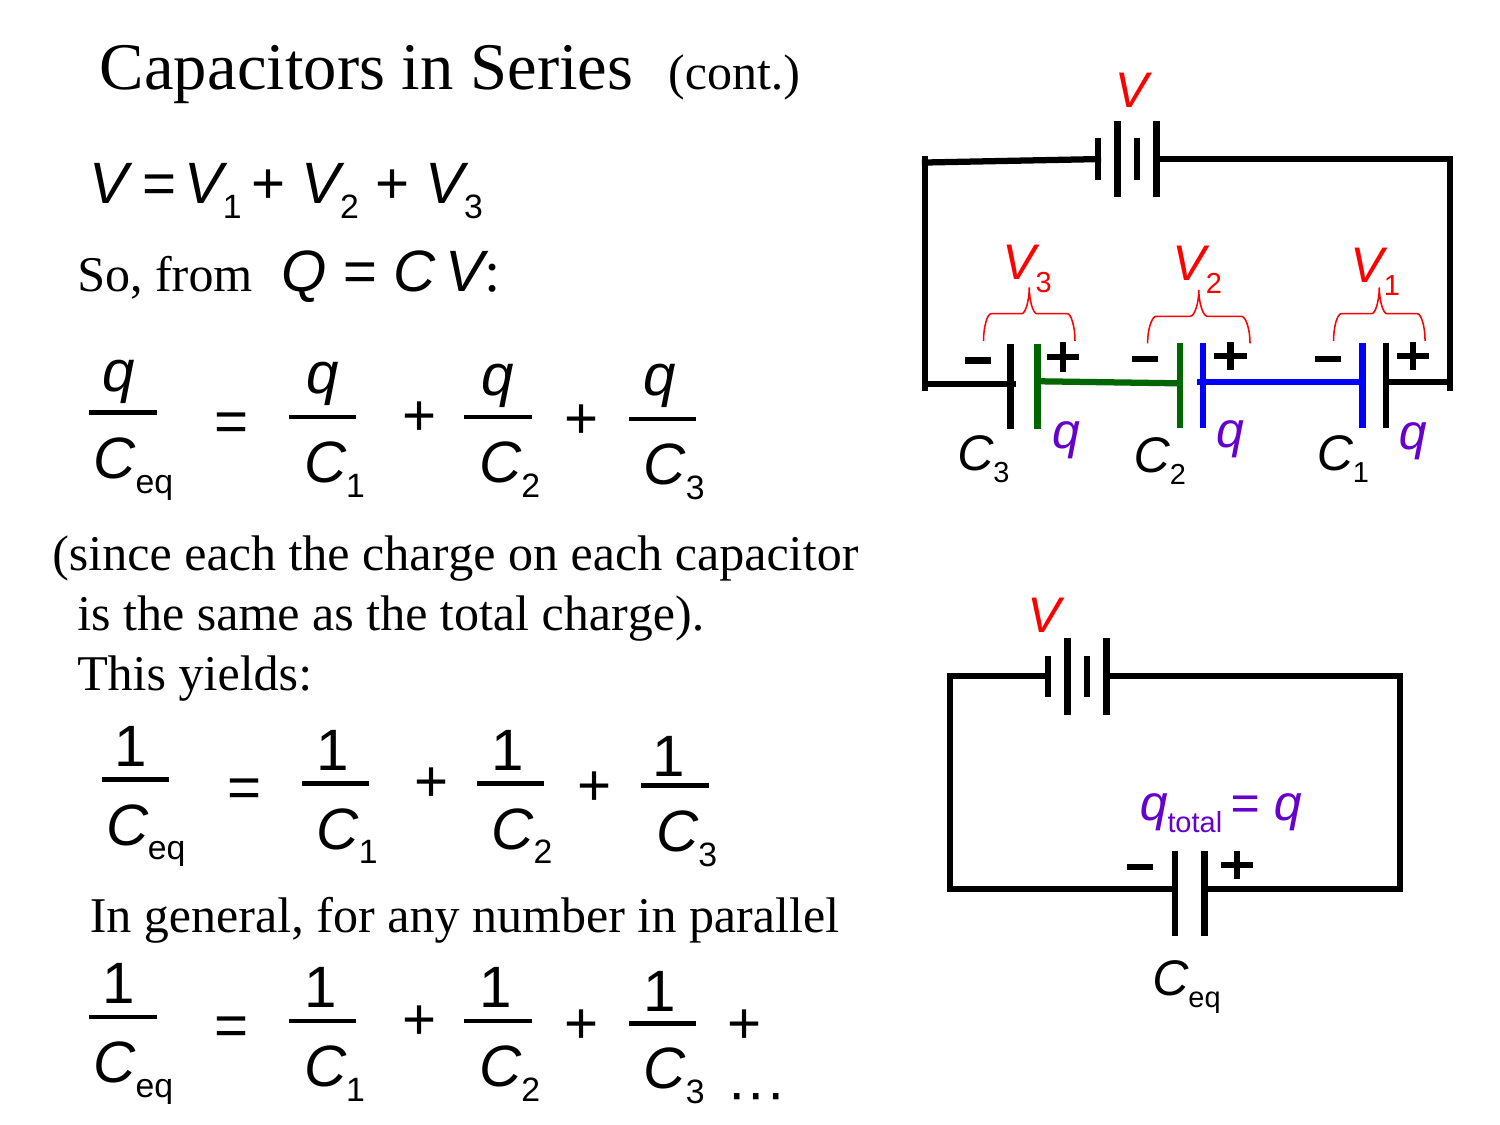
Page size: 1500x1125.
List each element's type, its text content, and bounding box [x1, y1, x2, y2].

text_box So, from Q = C V: [62, 224, 663, 311]
text_box 1 [464, 941, 590, 1028]
text_box V [1012, 574, 1111, 651]
text_box q [1201, 390, 1281, 466]
text_box V = V1 + V2 + V3 [74, 137, 563, 224]
text_box 1 [637, 710, 763, 796]
text_box q [466, 329, 592, 415]
text_box V2 [1157, 222, 1344, 307]
text_box q [291, 327, 417, 413]
text_box q [629, 329, 755, 415]
text_box = [212, 741, 302, 828]
text_box V [1100, 49, 1198, 126]
text_box 1 [302, 708, 428, 790]
text_box + [400, 735, 538, 822]
text_box + [549, 372, 688, 459]
text_box C1 [289, 416, 380, 512]
text_box 1 [289, 941, 415, 1028]
text_box V1 [1335, 224, 1423, 309]
text_box C1 [302, 783, 393, 874]
text_box C2 [1119, 414, 1223, 499]
text_box Ceq [1137, 937, 1276, 1022]
text_box C2 [476, 790, 568, 874]
text_box + [387, 368, 526, 455]
text_box V3 [987, 222, 1157, 307]
text_box + ··· [712, 977, 851, 1125]
text_box (since each the charge on each capacitor is the same as the total charge). This yields: [37, 512, 913, 708]
text_box C1 [289, 1020, 380, 1116]
text_box q [87, 324, 213, 411]
text_box Ceq [78, 412, 188, 508]
text_box Ceq [91, 779, 201, 874]
text_box C3 [629, 418, 720, 512]
title Capacitors in Series (cont.) [24, 0, 876, 126]
text_box 1 [87, 937, 213, 1023]
text_box = [200, 375, 338, 461]
text_box 1 [629, 945, 755, 1032]
text_box C1 [1302, 412, 1406, 497]
text_box In general, for any number in parallel [74, 874, 950, 951]
text_box Ceq [78, 1016, 188, 1112]
text_box qtotal = q [1125, 762, 1351, 847]
text_box + [549, 977, 688, 1063]
text_box q [1384, 391, 1463, 468]
text_box C3 [641, 796, 732, 874]
text_box C2 [464, 1028, 555, 1116]
text_box C3 [629, 1032, 712, 1118]
text_box C3 [942, 412, 1045, 497]
text_box + [387, 973, 526, 1059]
text_box 1 [477, 708, 603, 790]
text_box q [1037, 391, 1116, 467]
text_box + [562, 739, 701, 826]
text_box 1 [99, 708, 226, 786]
text_box = [200, 979, 289, 1065]
text_box C2 [464, 416, 555, 512]
